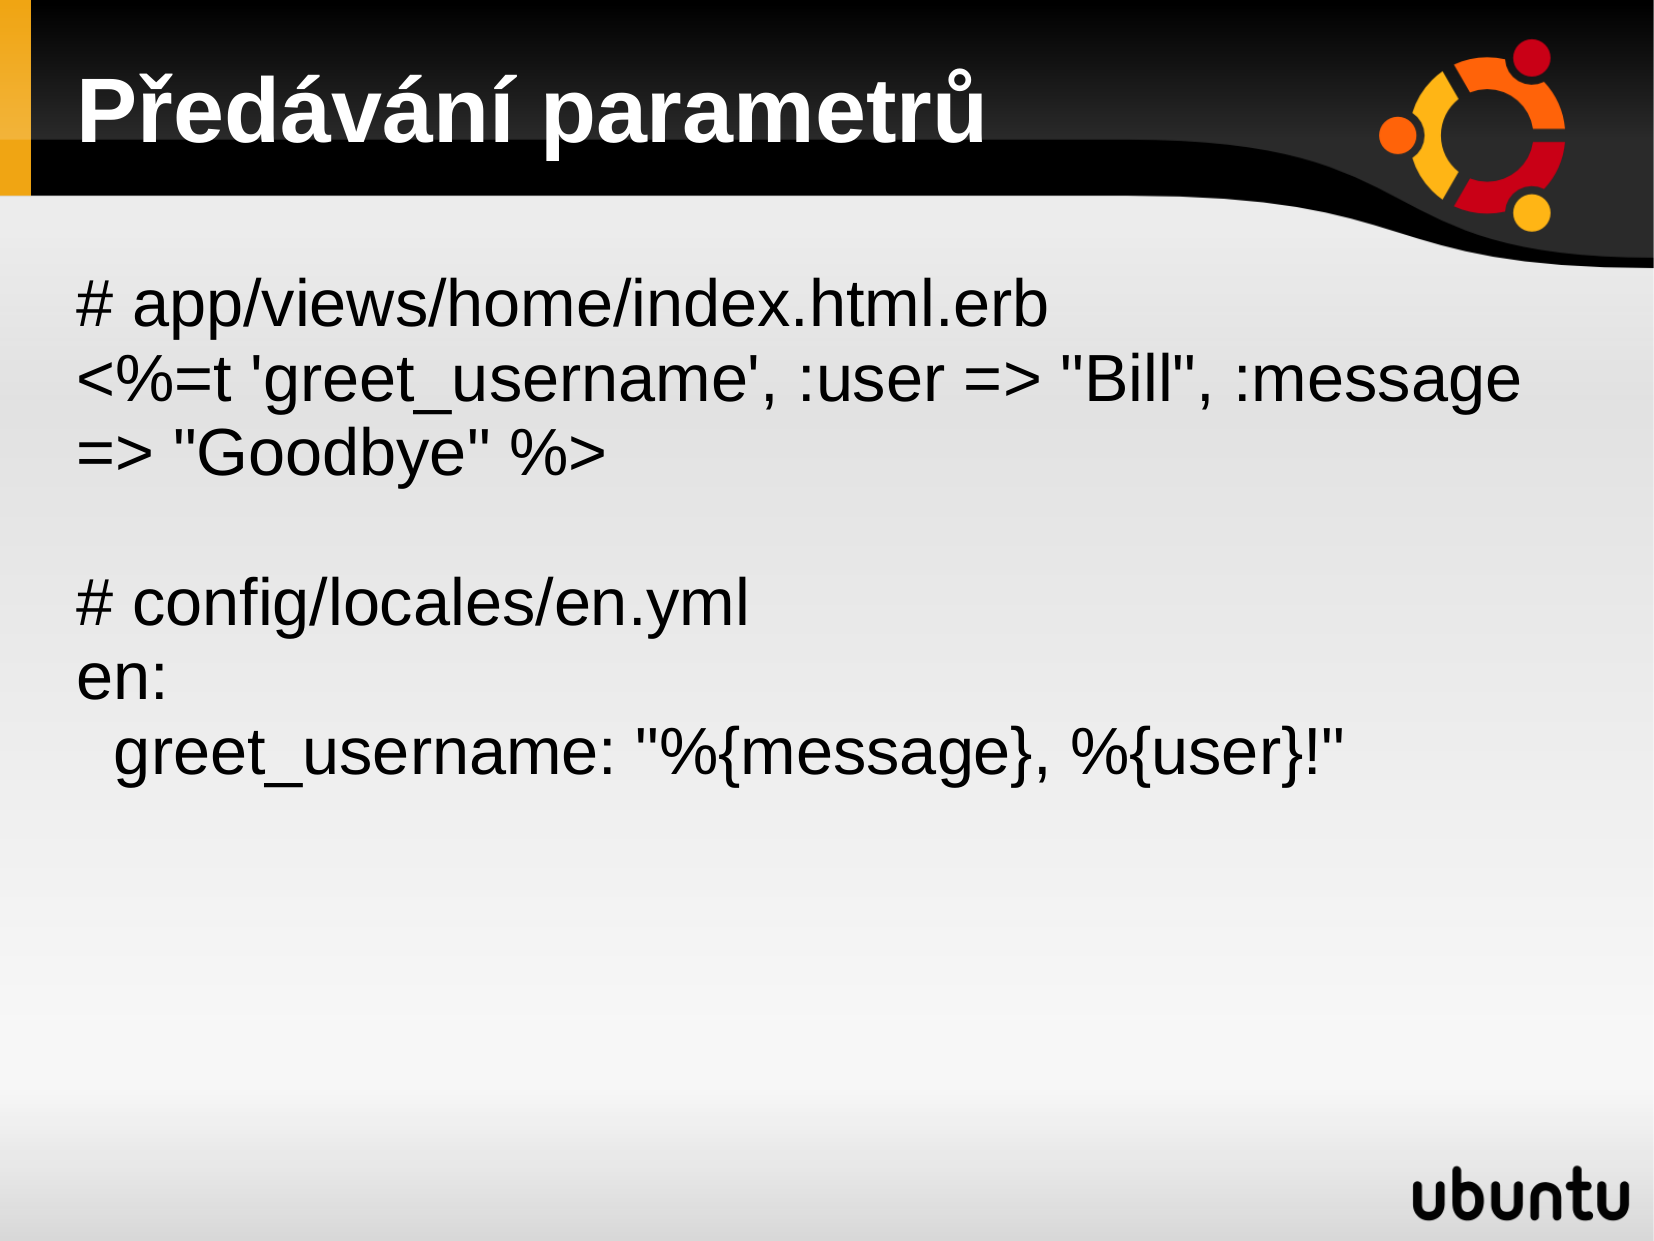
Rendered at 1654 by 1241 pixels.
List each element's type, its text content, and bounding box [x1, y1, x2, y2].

list # app/views/home/index.html.erb <%=t 'greet_username', :user => "Bill", :message => "Goodbye" %> # config/locales/en.yml en: greet_username: "%{message}, %{user}!" [76, 265, 1565, 1070]
title Předávání parametrů [76, 14, 1565, 207]
picture [0, 0, 1654, 1241]
